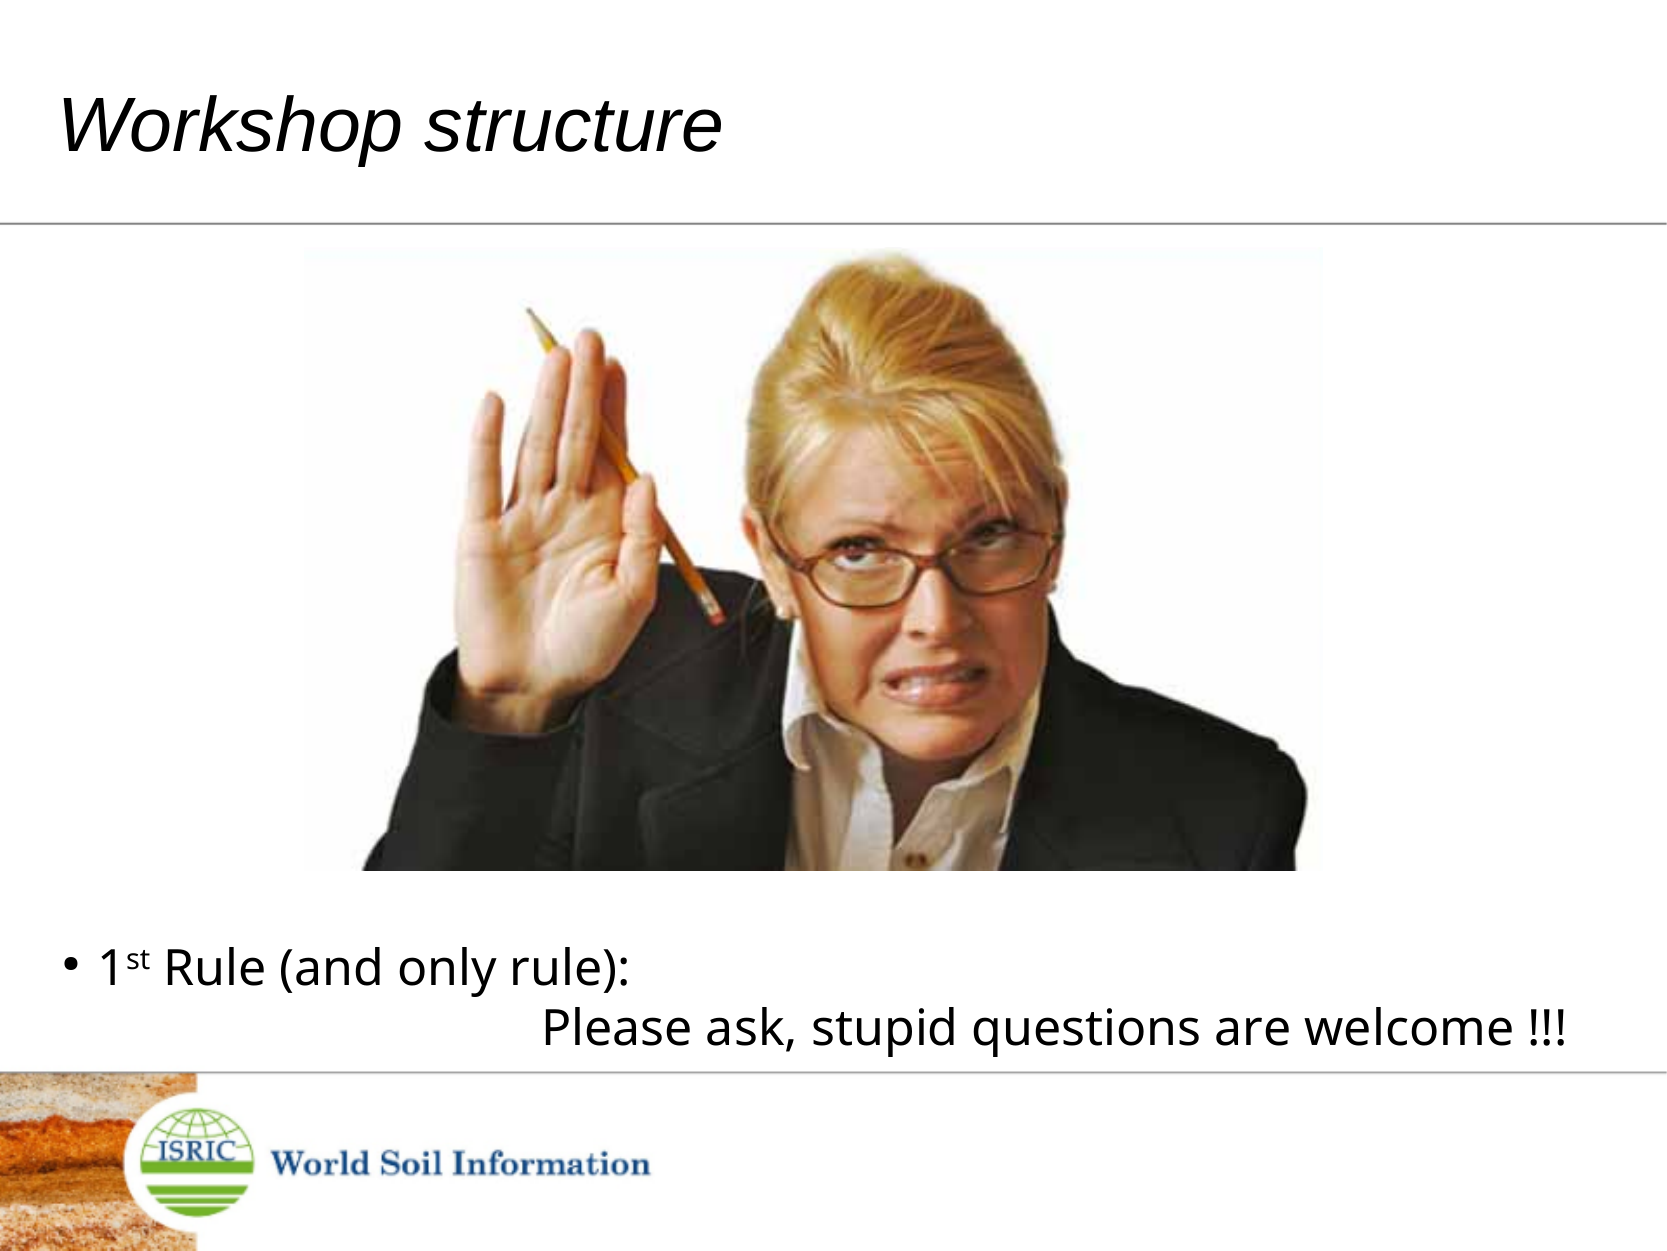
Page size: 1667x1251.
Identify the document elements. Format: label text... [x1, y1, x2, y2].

text_box 1st Rule (and only rule): Please ask, stupid questions are welcome !!! [47, 928, 1597, 1123]
picture [0, 0, 1667, 1251]
title Workshop structure [57, 33, 1454, 217]
